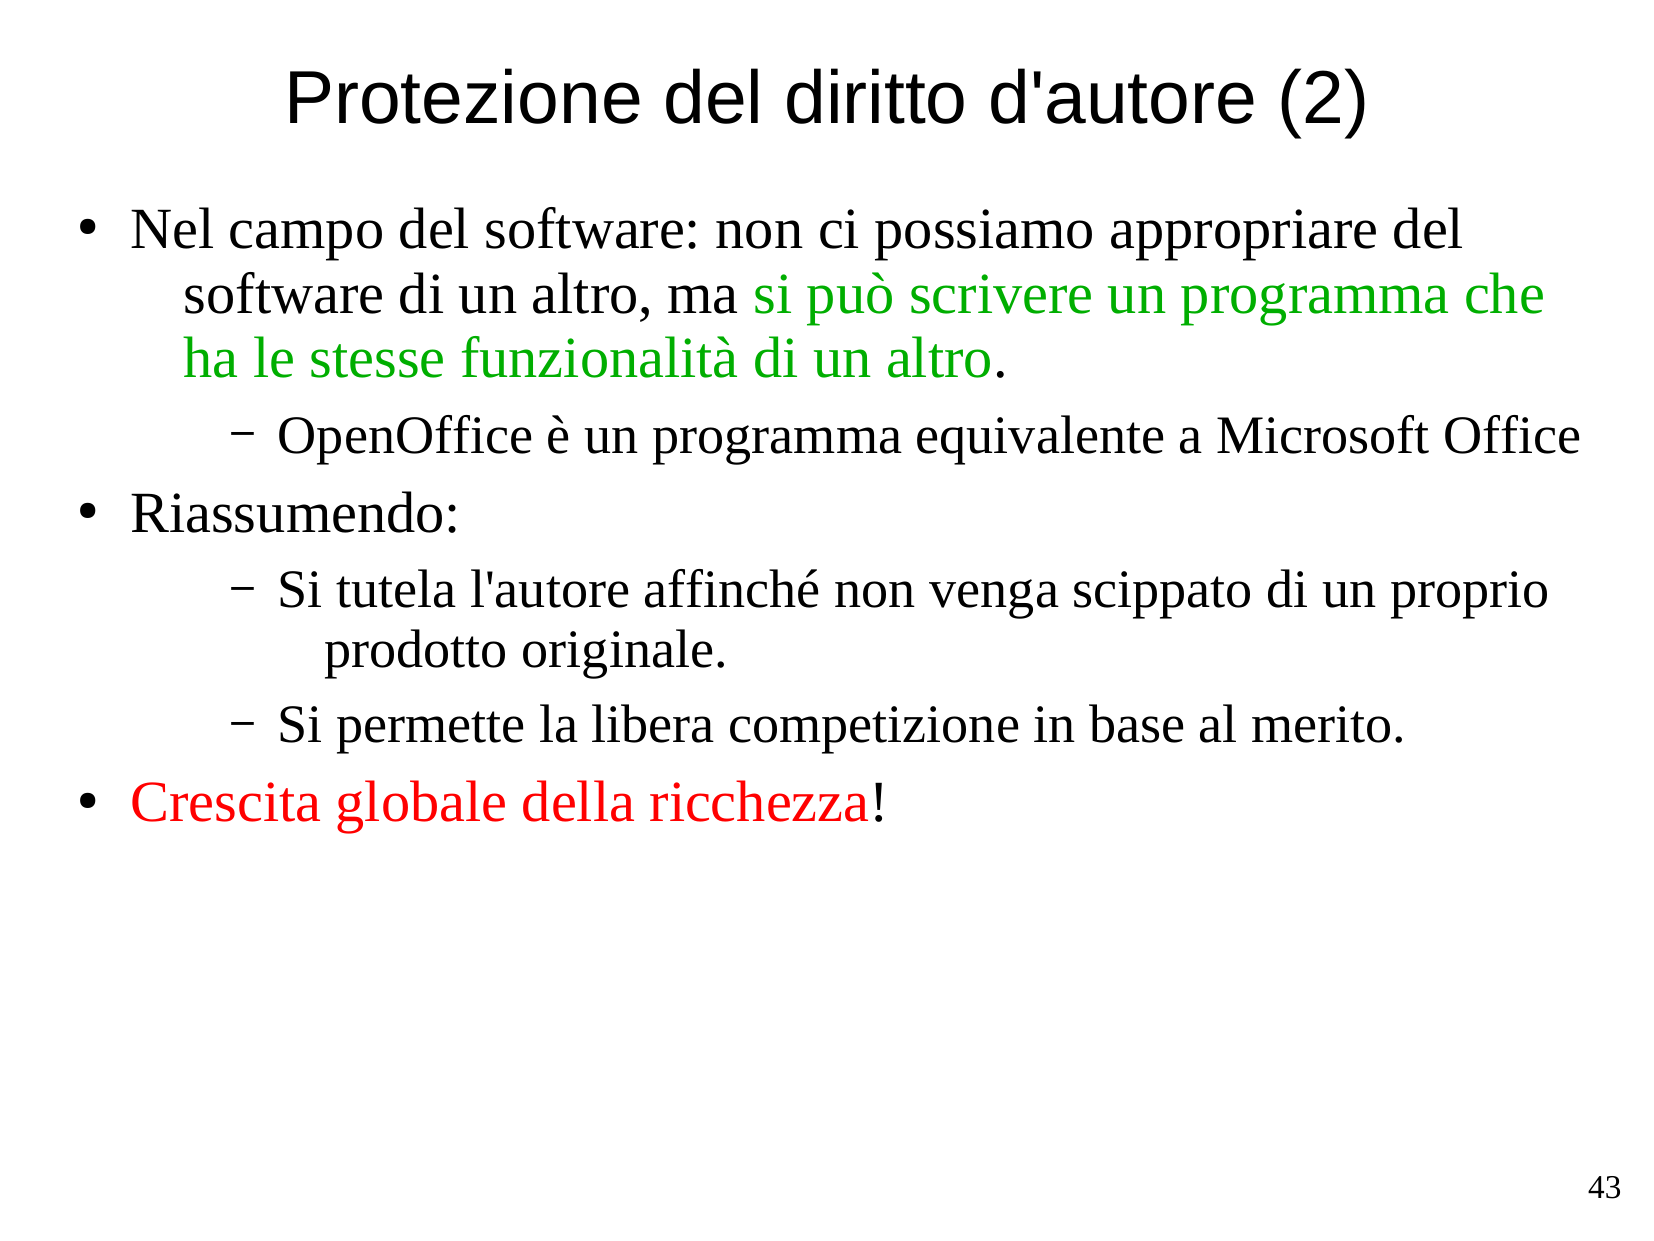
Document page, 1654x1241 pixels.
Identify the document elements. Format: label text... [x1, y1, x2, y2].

title Protezione del diritto d'autore (2) [37, 30, 1617, 166]
list Nel campo del software: non ci possiamo appropriare del software di un altro, ma si può scrivere un programma che ha le stesse funzionalità di un altro. OpenOffice è un programma equivalente a Microsoft Office Riassumendo: Si tutela l'autore affinché non venga scippato di un proprio prodotto originale. Si permette la libera competizione in base al merito. Crescita globale della ricchezza! [42, 196, 1612, 1187]
